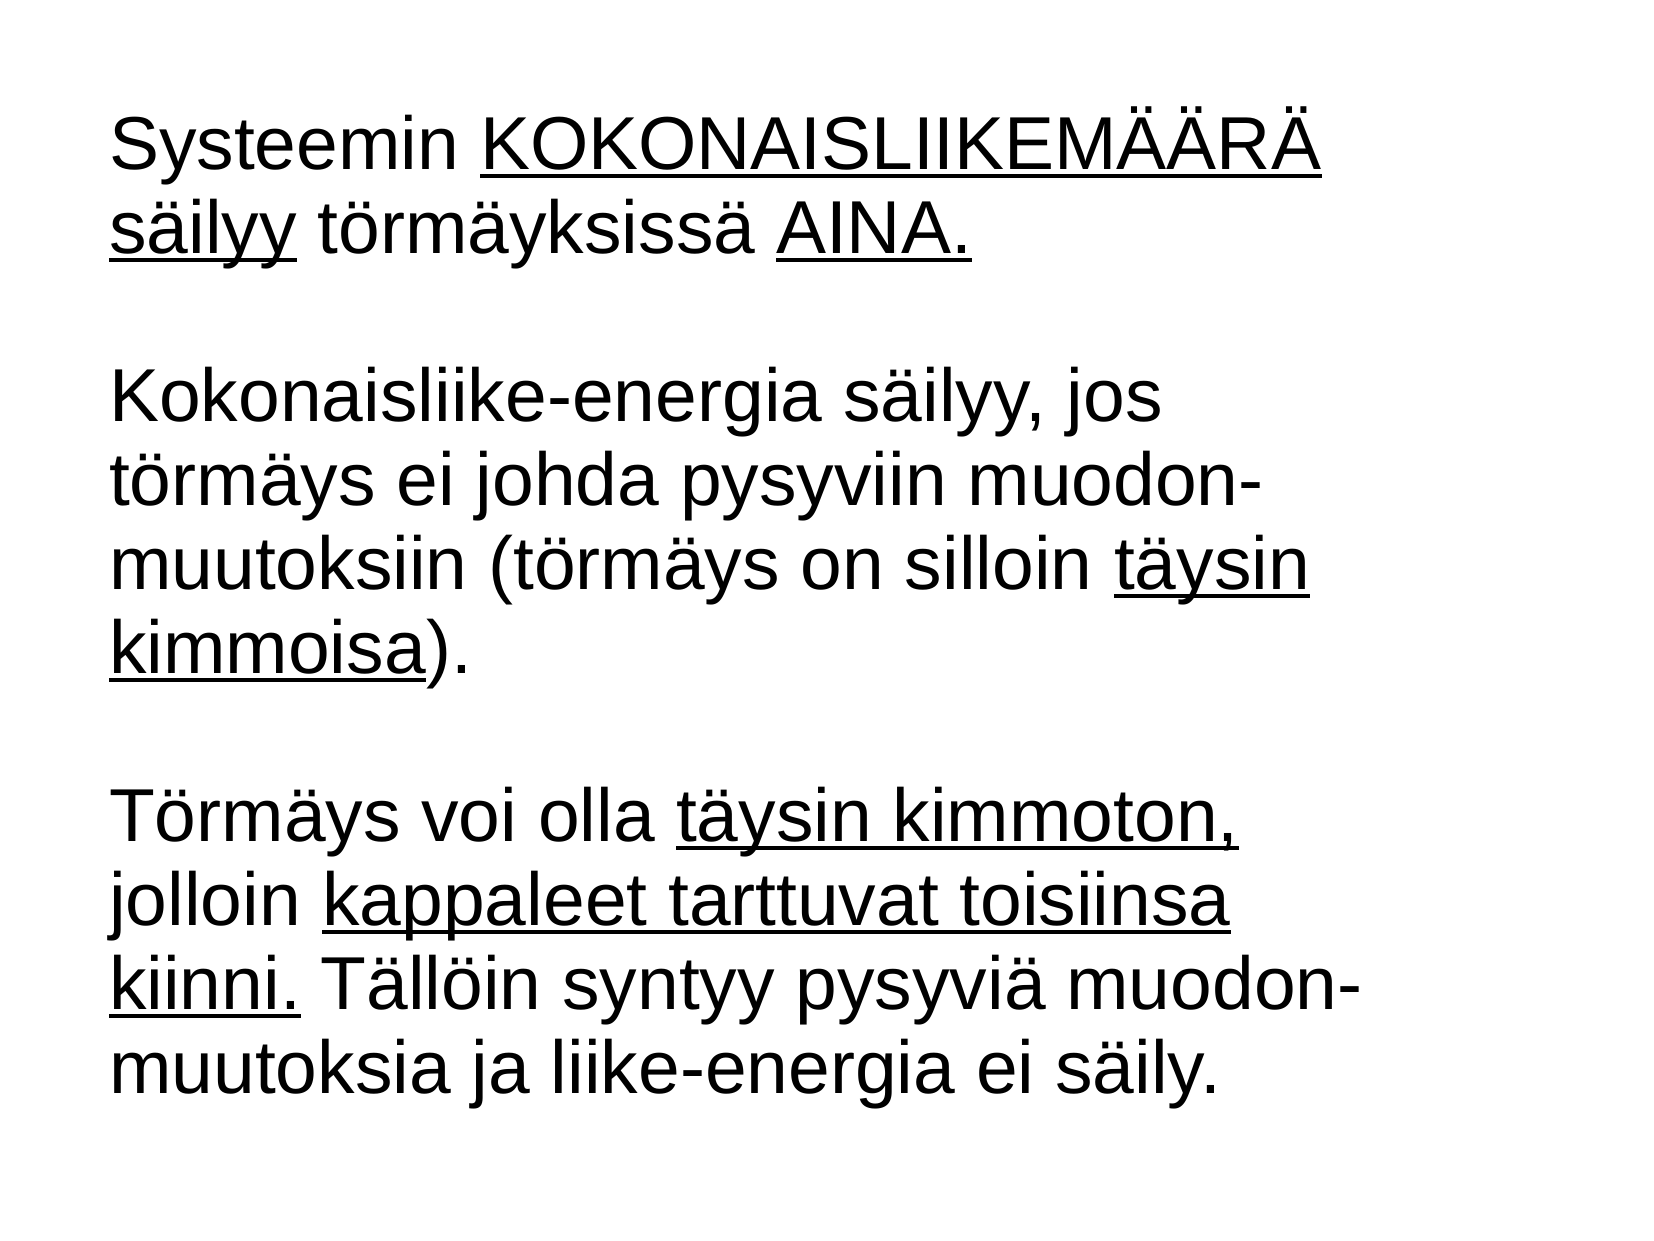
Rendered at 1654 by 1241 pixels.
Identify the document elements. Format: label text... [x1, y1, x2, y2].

text_box Systeemin KOKONAISLIIKEMÄÄRÄ säilyy törmäyksissä AINA. Kokonaisliike-energia säilyy, jos törmäys ei johda pysyviin muodon-muutoksiin (törmäys on silloin täysin kimmoisa). Törmäys voi olla täysin kimmoton, jolloin kappaleet tarttuvat toisiinsa kiinni. Tällöin syntyy pysyviä muodon-muutoksia ja liike-energia ei säily. [94, 94, 1430, 1118]
